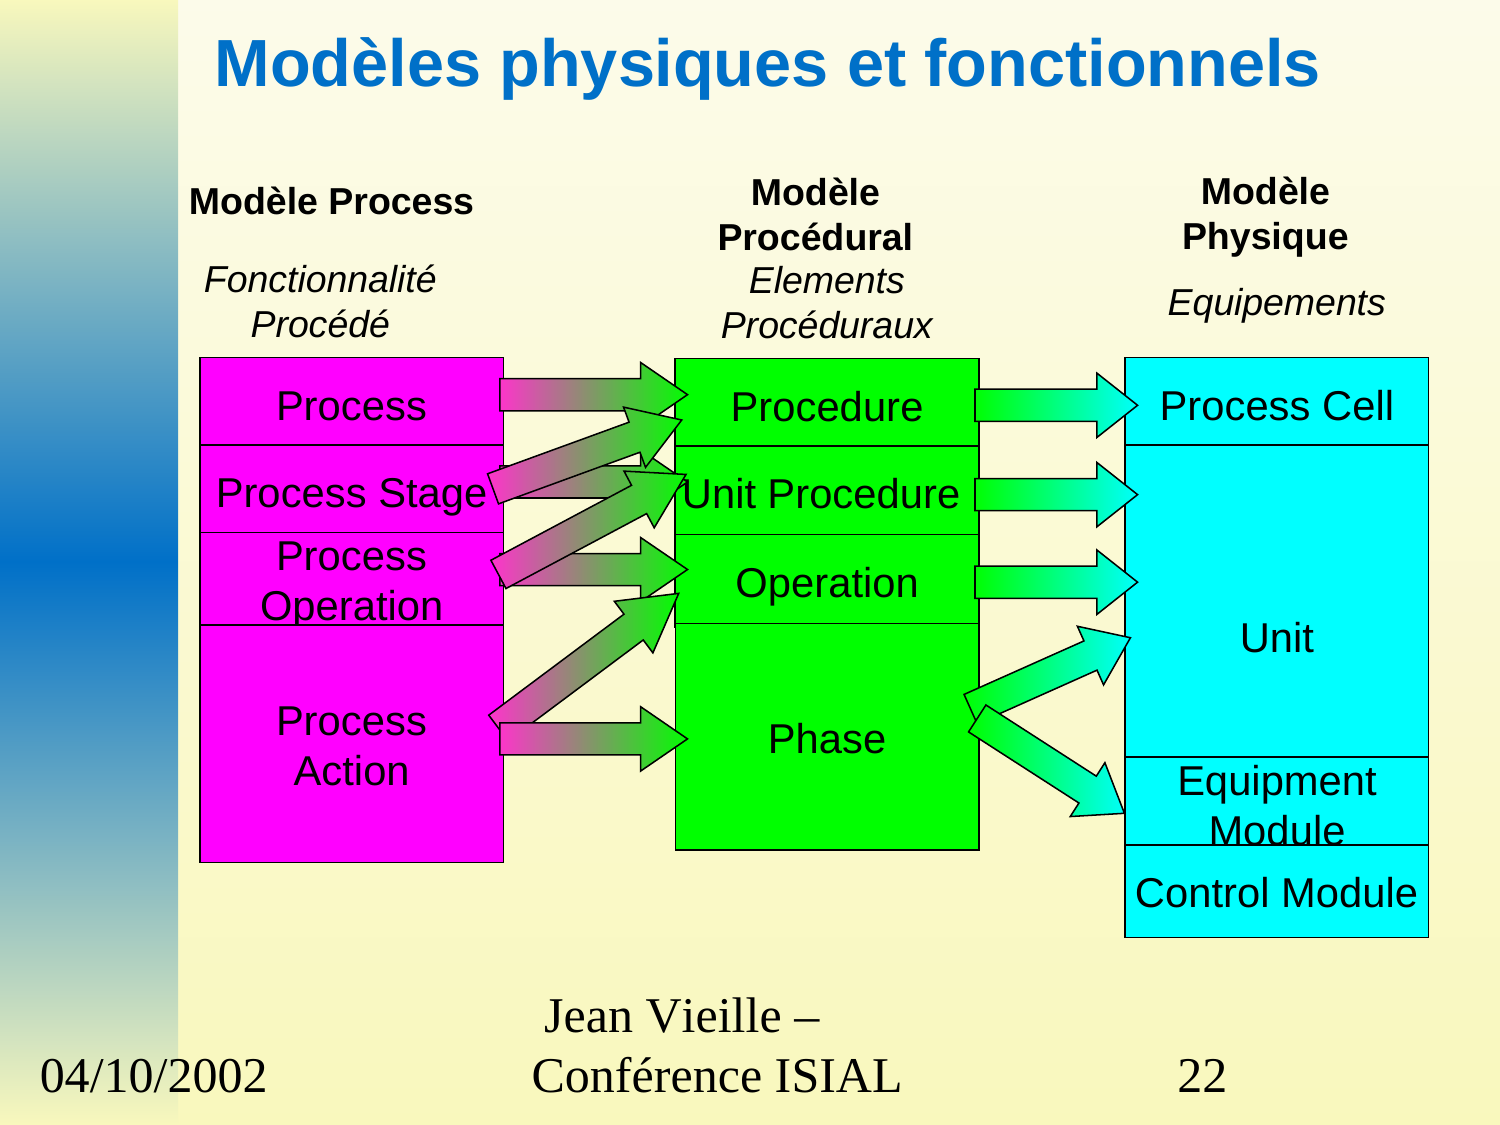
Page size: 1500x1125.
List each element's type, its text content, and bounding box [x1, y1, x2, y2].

text_box Process [199, 357, 504, 445]
text_box Fonctionnalité Procédé [139, 245, 501, 356]
text_box [964, 626, 1086, 817]
text_box [1112, 781, 1125, 814]
text_box Unit [1125, 444, 1429, 757]
text_box Equipment Module [1125, 757, 1429, 845]
text_box [1115, 634, 1131, 665]
text_box [975, 566, 1092, 599]
text_box Elements Procéduraux [675, 245, 979, 357]
text_box Equipements [1125, 245, 1429, 356]
title Modèles physiques et fonctionnels [199, 12, 1466, 201]
text_box Modèle Procédural [663, 138, 968, 288]
text_box [1122, 569, 1138, 595]
text_box Procedure [675, 358, 979, 445]
text_box Process Operation [199, 532, 504, 624]
text_box [1122, 483, 1138, 507]
text_box Modèle Process [151, 125, 513, 275]
text_box [975, 478, 1092, 511]
text_box [1122, 393, 1138, 418]
text_box [975, 389, 1092, 422]
text_box Process Cell [1125, 357, 1429, 444]
text_box Unit Procedure [675, 445, 979, 534]
text_box [487, 362, 688, 772]
text_box Process Stage [199, 445, 504, 532]
text_box Control Module [1124, 845, 1429, 938]
text_box Modèle Physique [1113, 137, 1418, 287]
text_box Operation [675, 534, 979, 623]
text_box Phase [675, 623, 979, 850]
text_box Process Action [199, 624, 504, 863]
